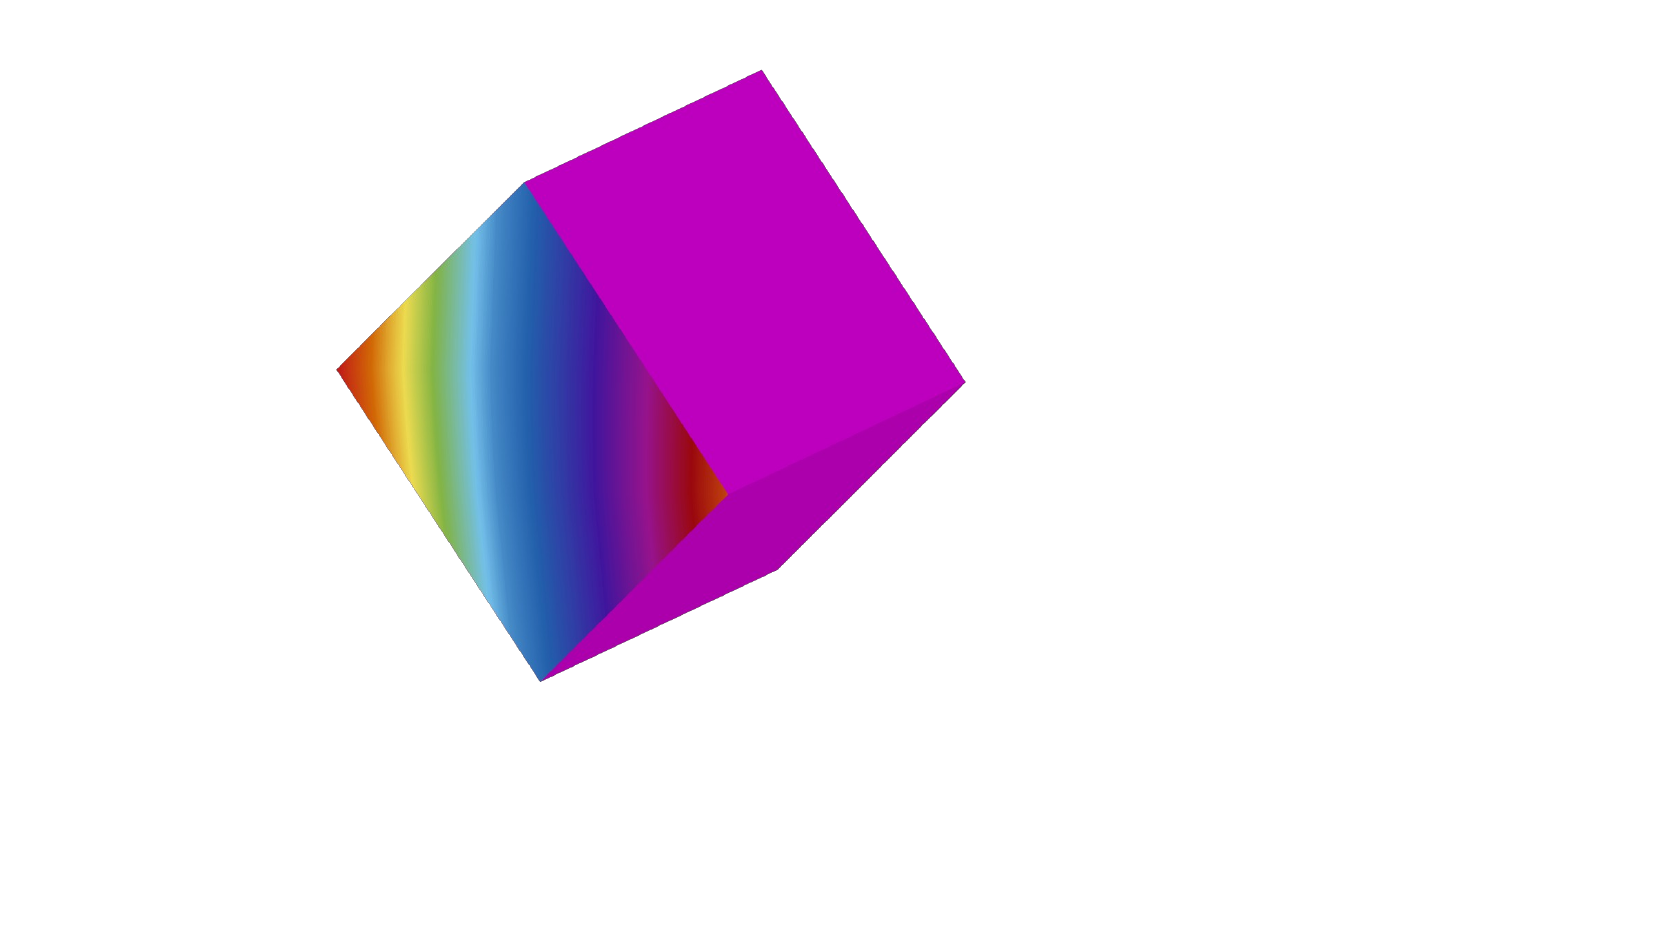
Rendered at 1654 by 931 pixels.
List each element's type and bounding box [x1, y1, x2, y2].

text_box [338, 184, 726, 680]
